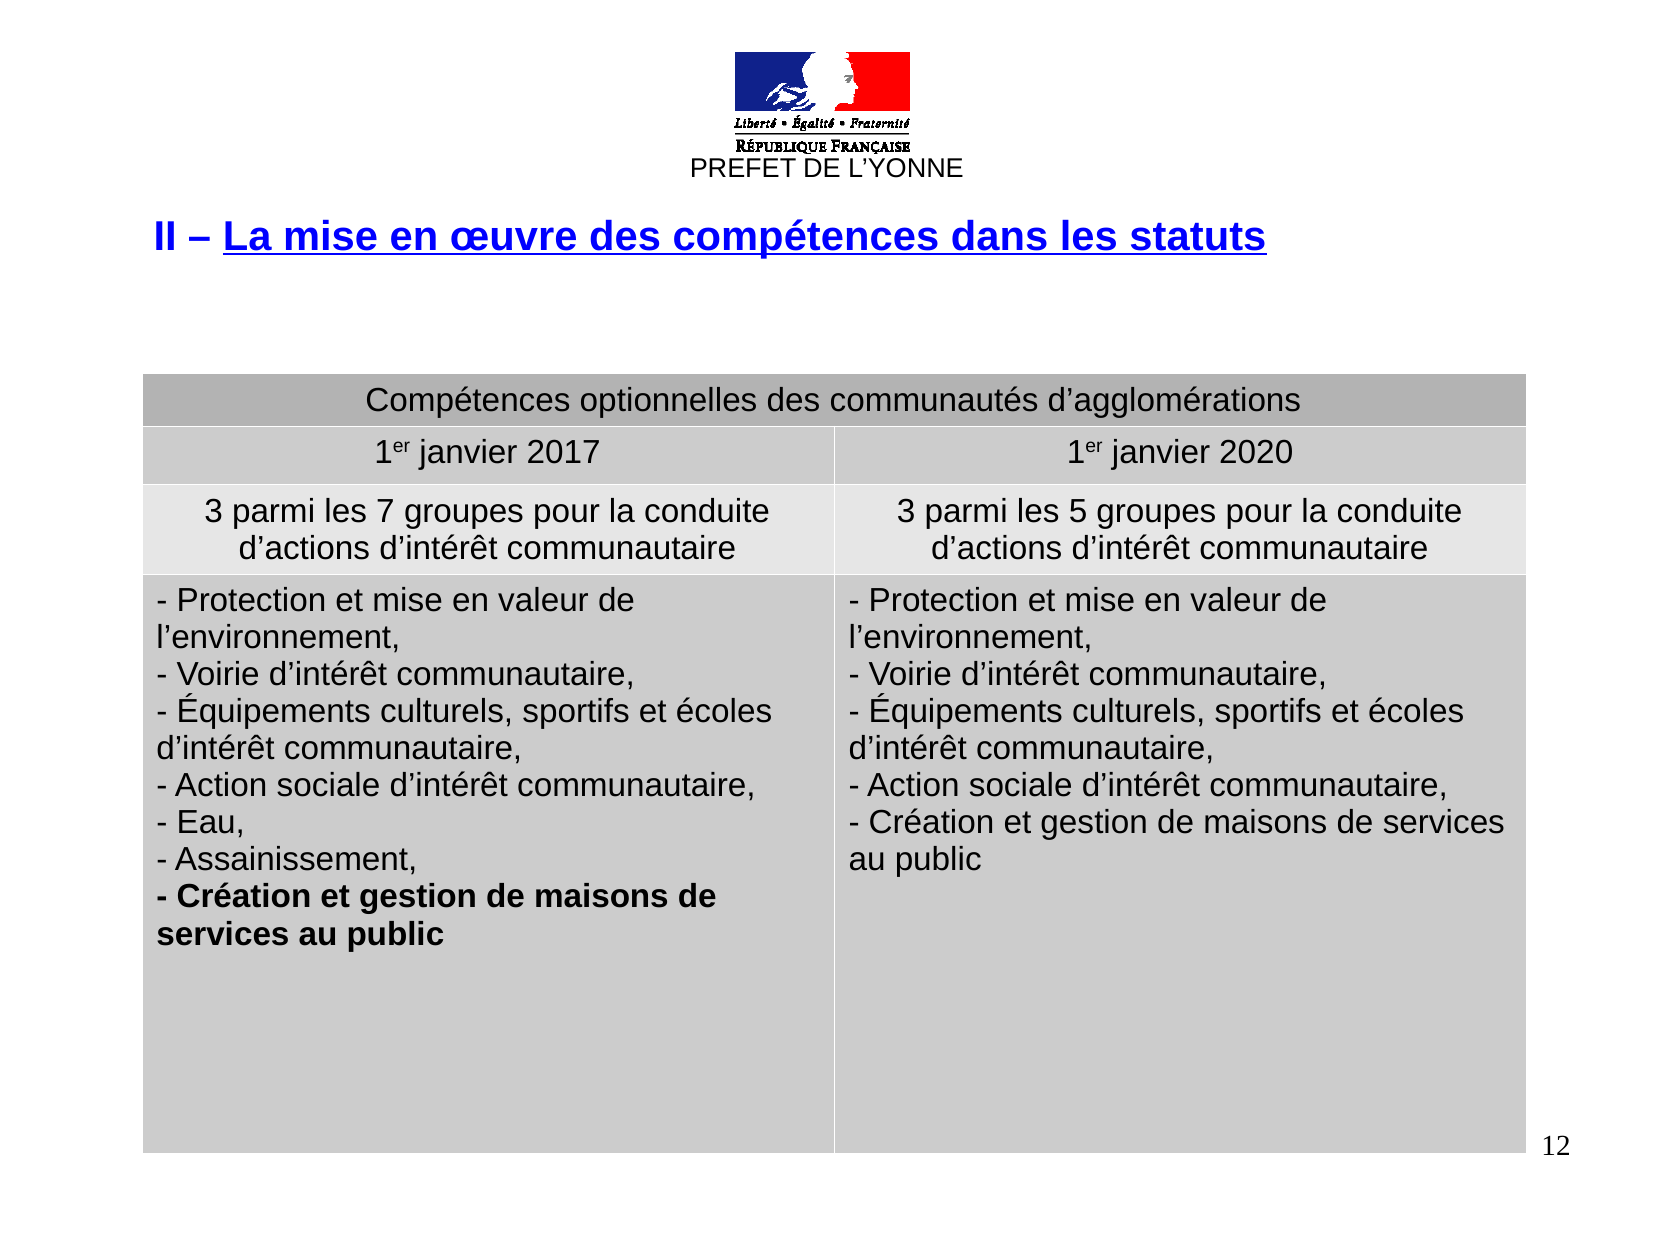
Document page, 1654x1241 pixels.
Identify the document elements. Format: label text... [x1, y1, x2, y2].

table_cell 3 parmi les 7 groupes pour la conduite d’actions d’intérêt communautaire [143, 485, 834, 574]
table_cell 3 parmi les 5 groupes pour la conduite d’actions d’intérêt communautaire [835, 485, 1526, 574]
table_cell - Protection et mise en valeur de l’environnement, - Voirie d’intérêt communautaire, - Équipements culturels, sportifs et écoles d’intérêt communautaire, - Action sociale d’intérêt communautaire, - Création et gestion de maisons de services au public [835, 575, 1526, 1153]
table_header Compétences optionnelles des communautés d’agglomérations [143, 374, 1526, 426]
table_cell 1er janvier 2017 [143, 427, 834, 484]
list II – La mise en œuvre des compétences dans les statuts [82, 212, 1571, 1241]
table_cell 1er janvier 2020 [835, 427, 1526, 484]
chart [733, 49, 910, 154]
title PREFET DE L’YONNE [82, 49, 1571, 212]
table_cell - Protection et mise en valeur de l’environnement, - Voirie d’intérêt communautaire, - Équipements culturels, sportifs et écoles d’intérêt communautaire, - Action sociale d’intérêt communautaire, - Eau, - Assainissement, - Création et gestion de maisons de services au public [143, 575, 834, 1153]
